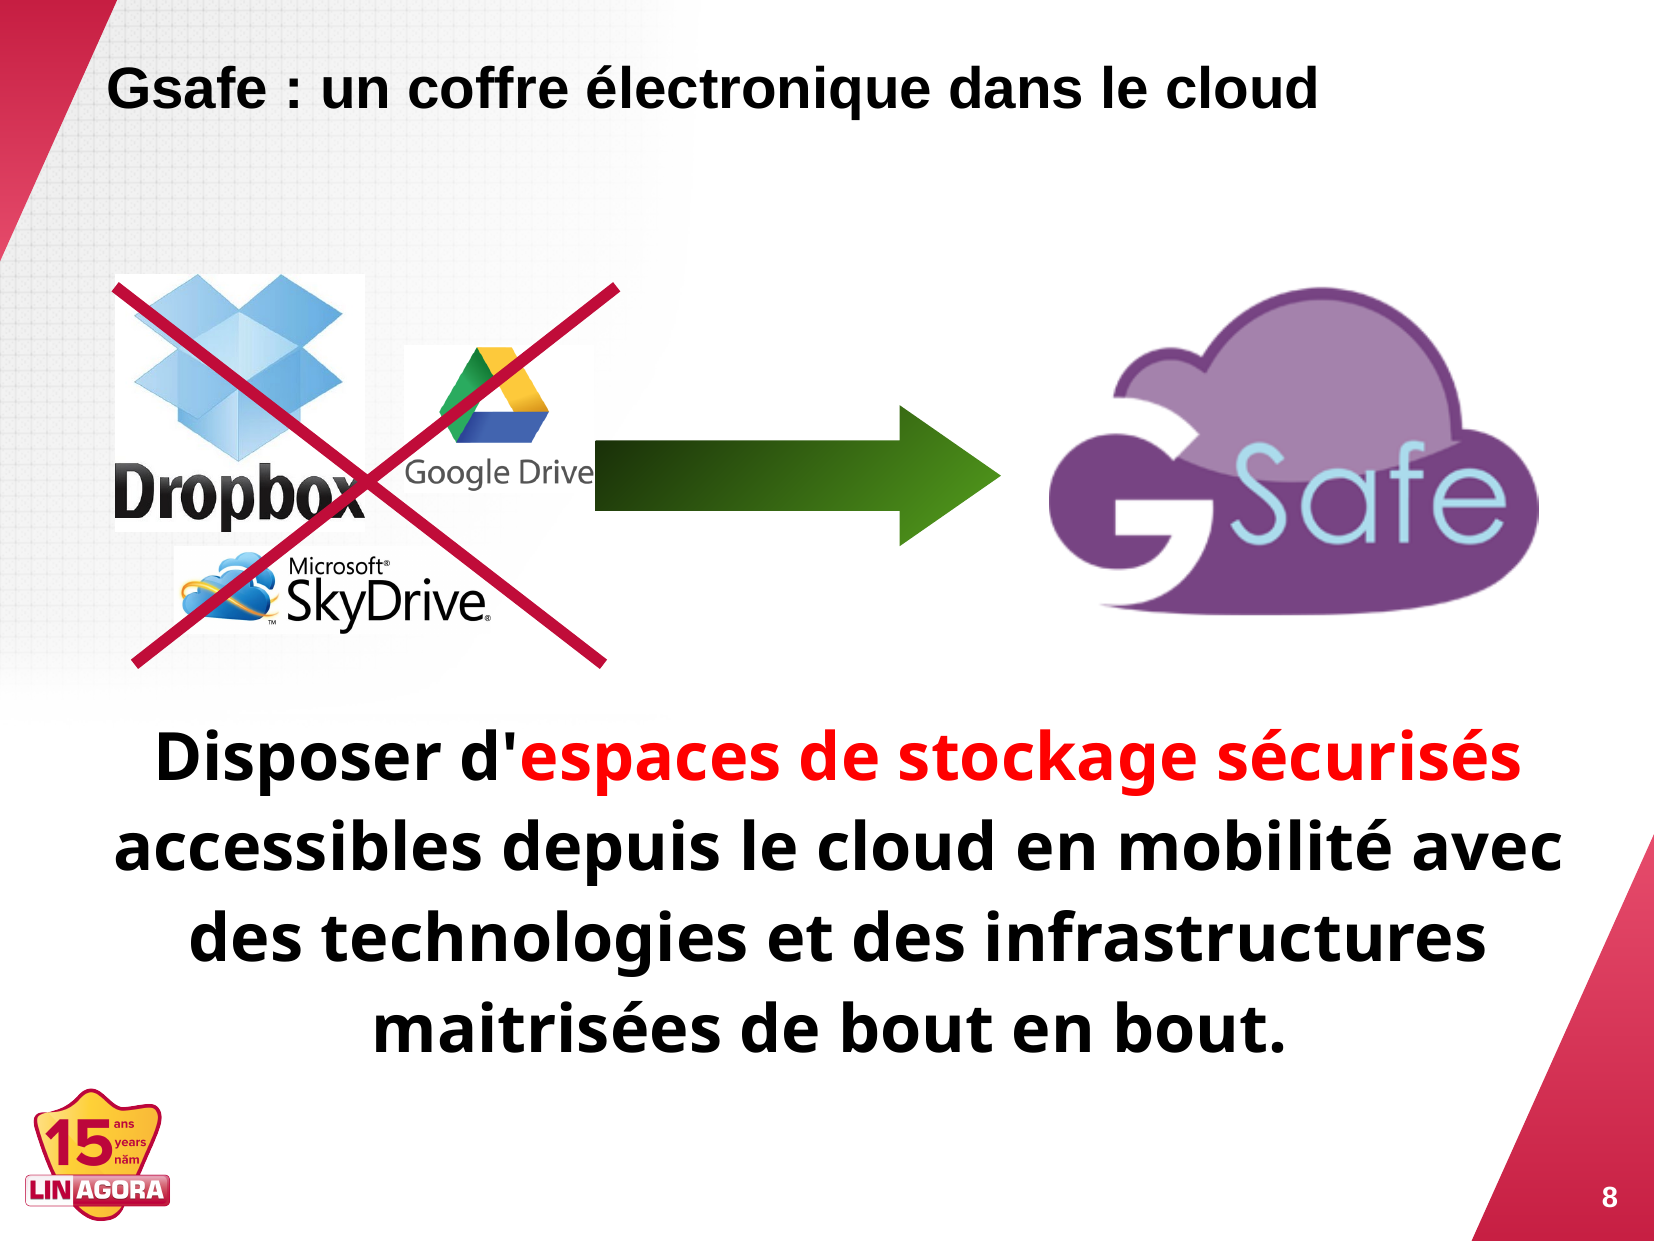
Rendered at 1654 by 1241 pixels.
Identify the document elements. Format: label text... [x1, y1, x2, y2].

list Disposer d'espaces de stockage sécurisés accessibles depuis le cloud en mobilité avec des technologies et des infrastructures maitrisées de bout en bout. [106, 708, 1571, 1111]
picture [0, 28, 780, 782]
title Gsafe : un coffre électronique dans le cloud [106, 0, 1571, 178]
picture [1049, 285, 1539, 618]
picture [23, 1080, 172, 1229]
text_box [595, 405, 1001, 547]
